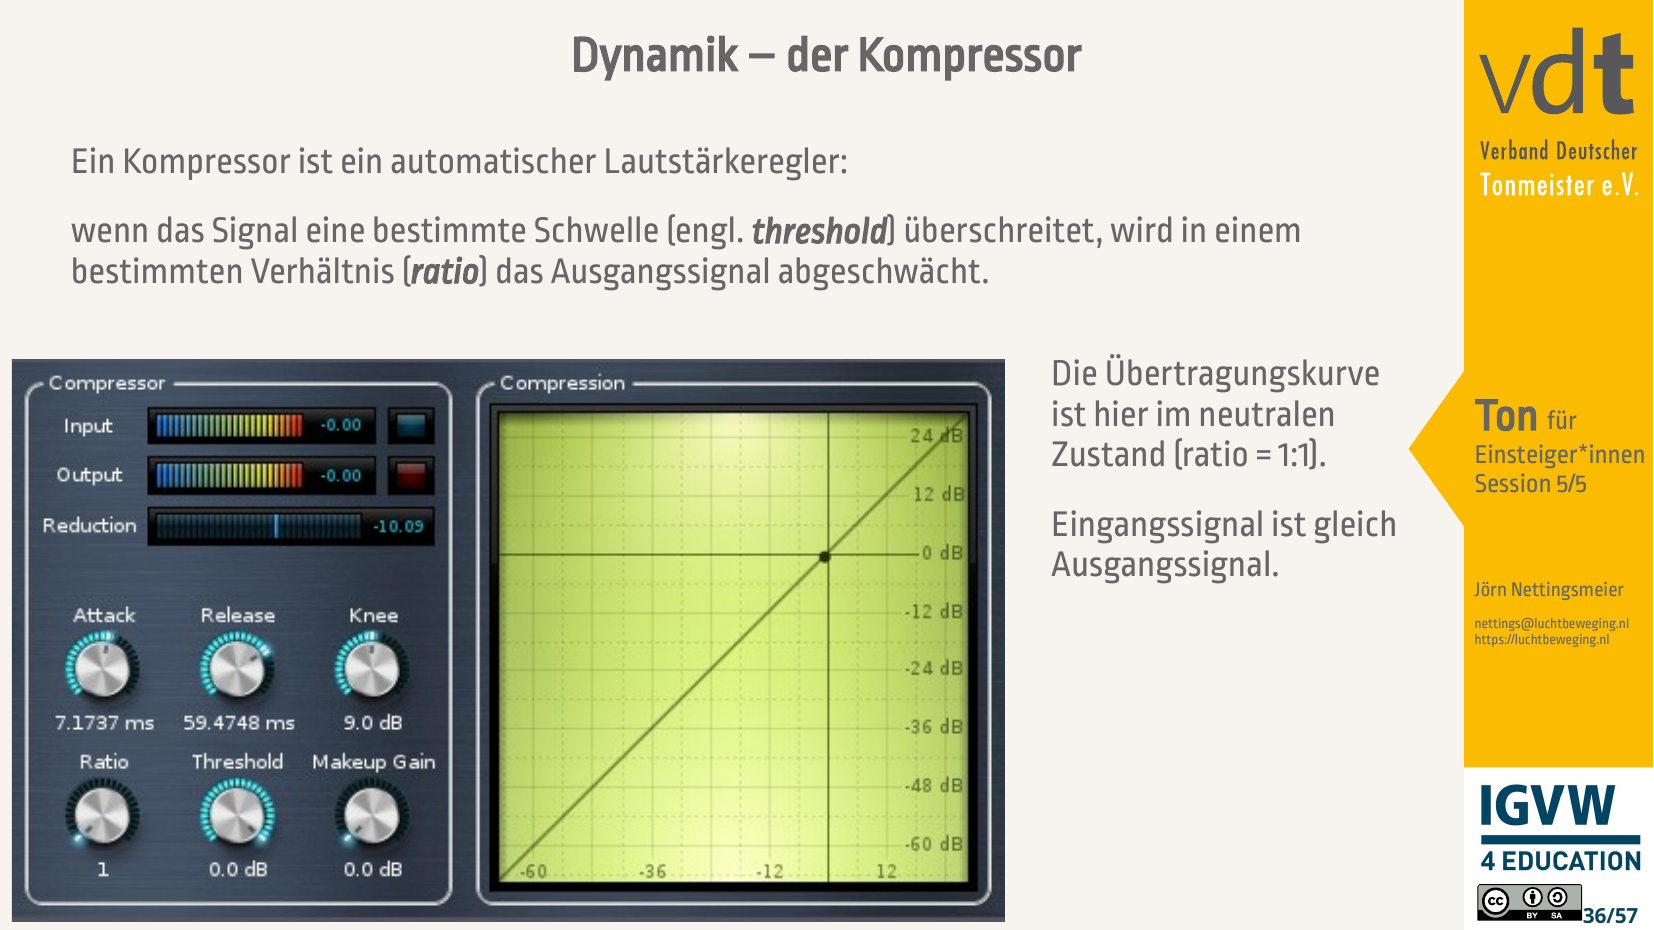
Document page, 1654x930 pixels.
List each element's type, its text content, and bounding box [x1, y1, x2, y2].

list Ein Kompressor ist ein automatischer Lautstärkeregler: wenn das Signal eine bestimmte Schwelle (engl. threshold) überschreitet, wird in einem bestimmten Verhältnis (ratio) das Ausgangssignal abgeschwächt. [0, 141, 1453, 343]
picture [11, 359, 980, 922]
list Die Übertragungskurve ist hier im neutralen Zustand (ratio = 1:1). Eingangssignal ist gleich Ausgangssignal. [980, 354, 1418, 930]
picture [1477, 780, 1646, 882]
title Dynamik – der Kompressor [82, 4, 1571, 107]
